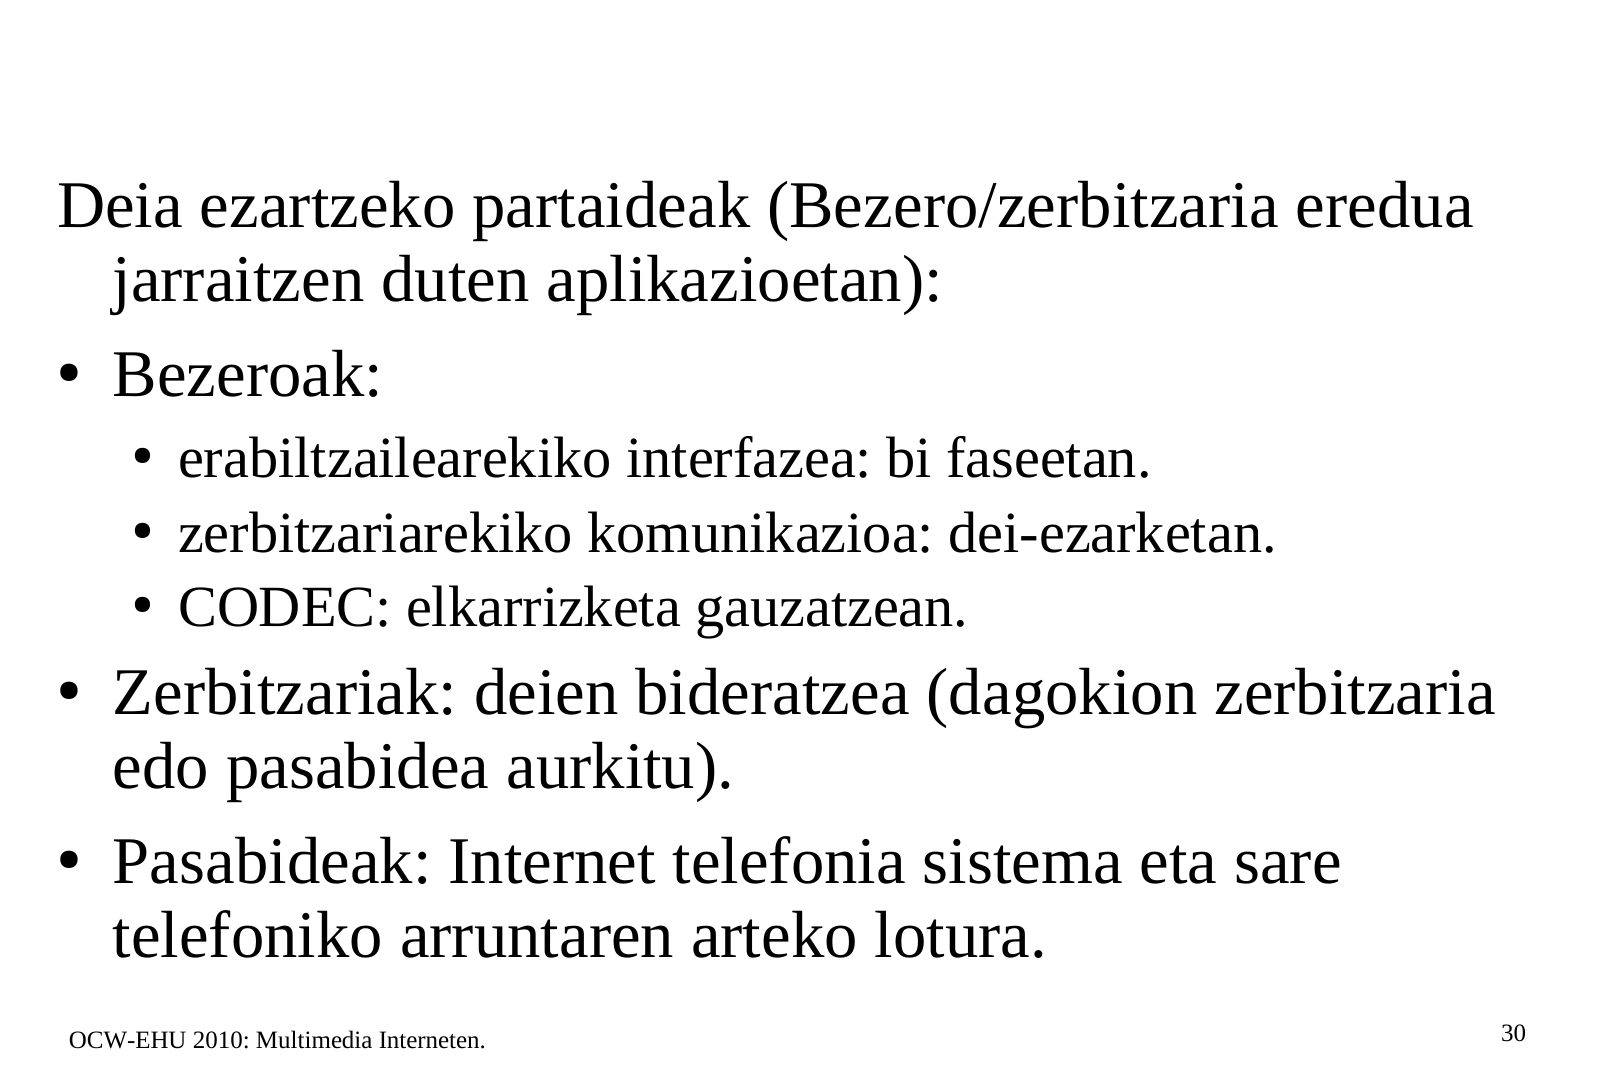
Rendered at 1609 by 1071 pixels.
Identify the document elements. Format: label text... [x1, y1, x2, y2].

list Deia ezartzeko partaideak (Bezero/zerbitzaria eredua jarraitzen duten aplikazioetan): Bezeroak: erabiltzailearekiko interfazea: bi faseetan. zerbitzariarekiko komunikazioa: dei-ezarketan. CODEC: elkarrizketa gauzatzean. Zerbitzariak: deien bideratzea (dagokion zerbitzaria edo pasabidea aurkitu). Pasabideak: Internet telefonia sistema eta sare telefoniko arruntaren arteko lotura. [41, 160, 1555, 999]
